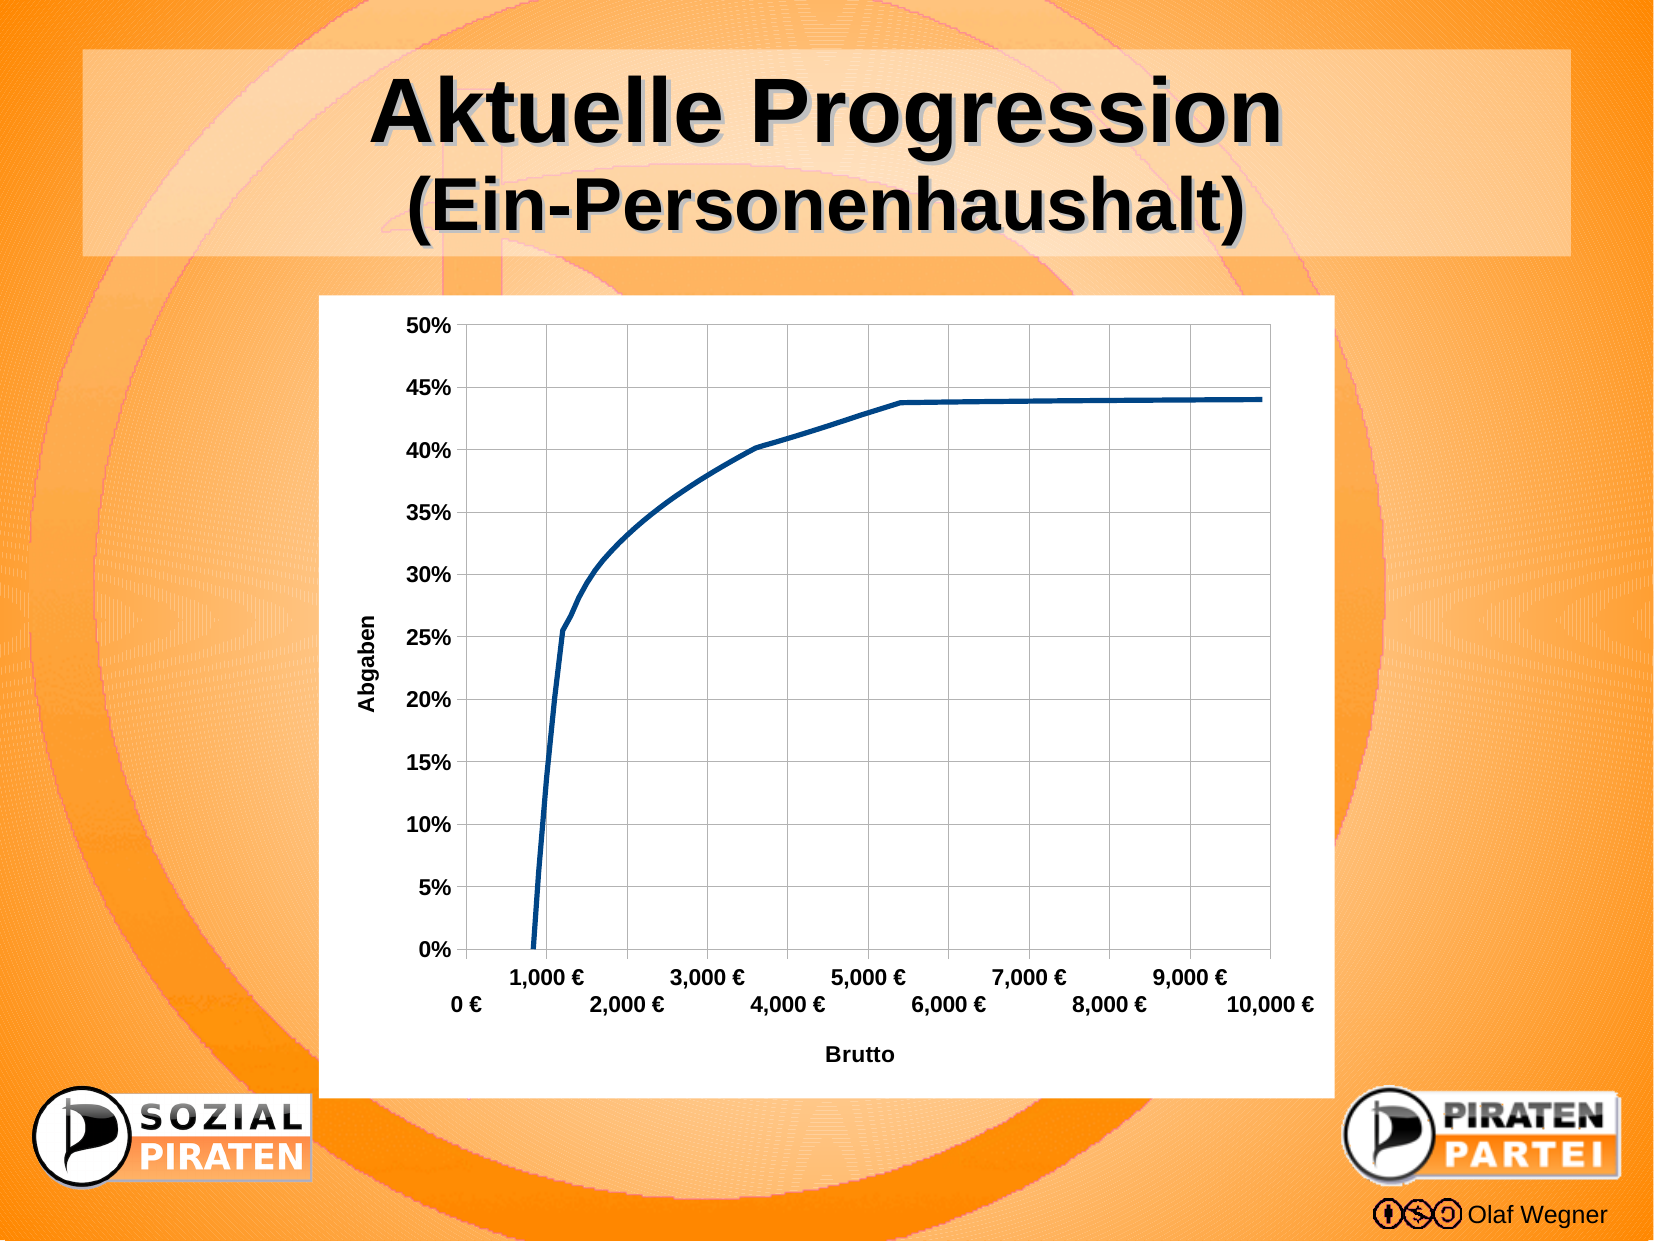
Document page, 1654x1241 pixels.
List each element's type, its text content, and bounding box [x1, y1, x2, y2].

text_box Olaf Wegner [1452, 1193, 1623, 1237]
chart [318, 295, 1335, 1099]
picture [29, 0, 1623, 1241]
title Aktuelle Progression (Ein-Personenhaushalt) [82, 49, 1571, 257]
